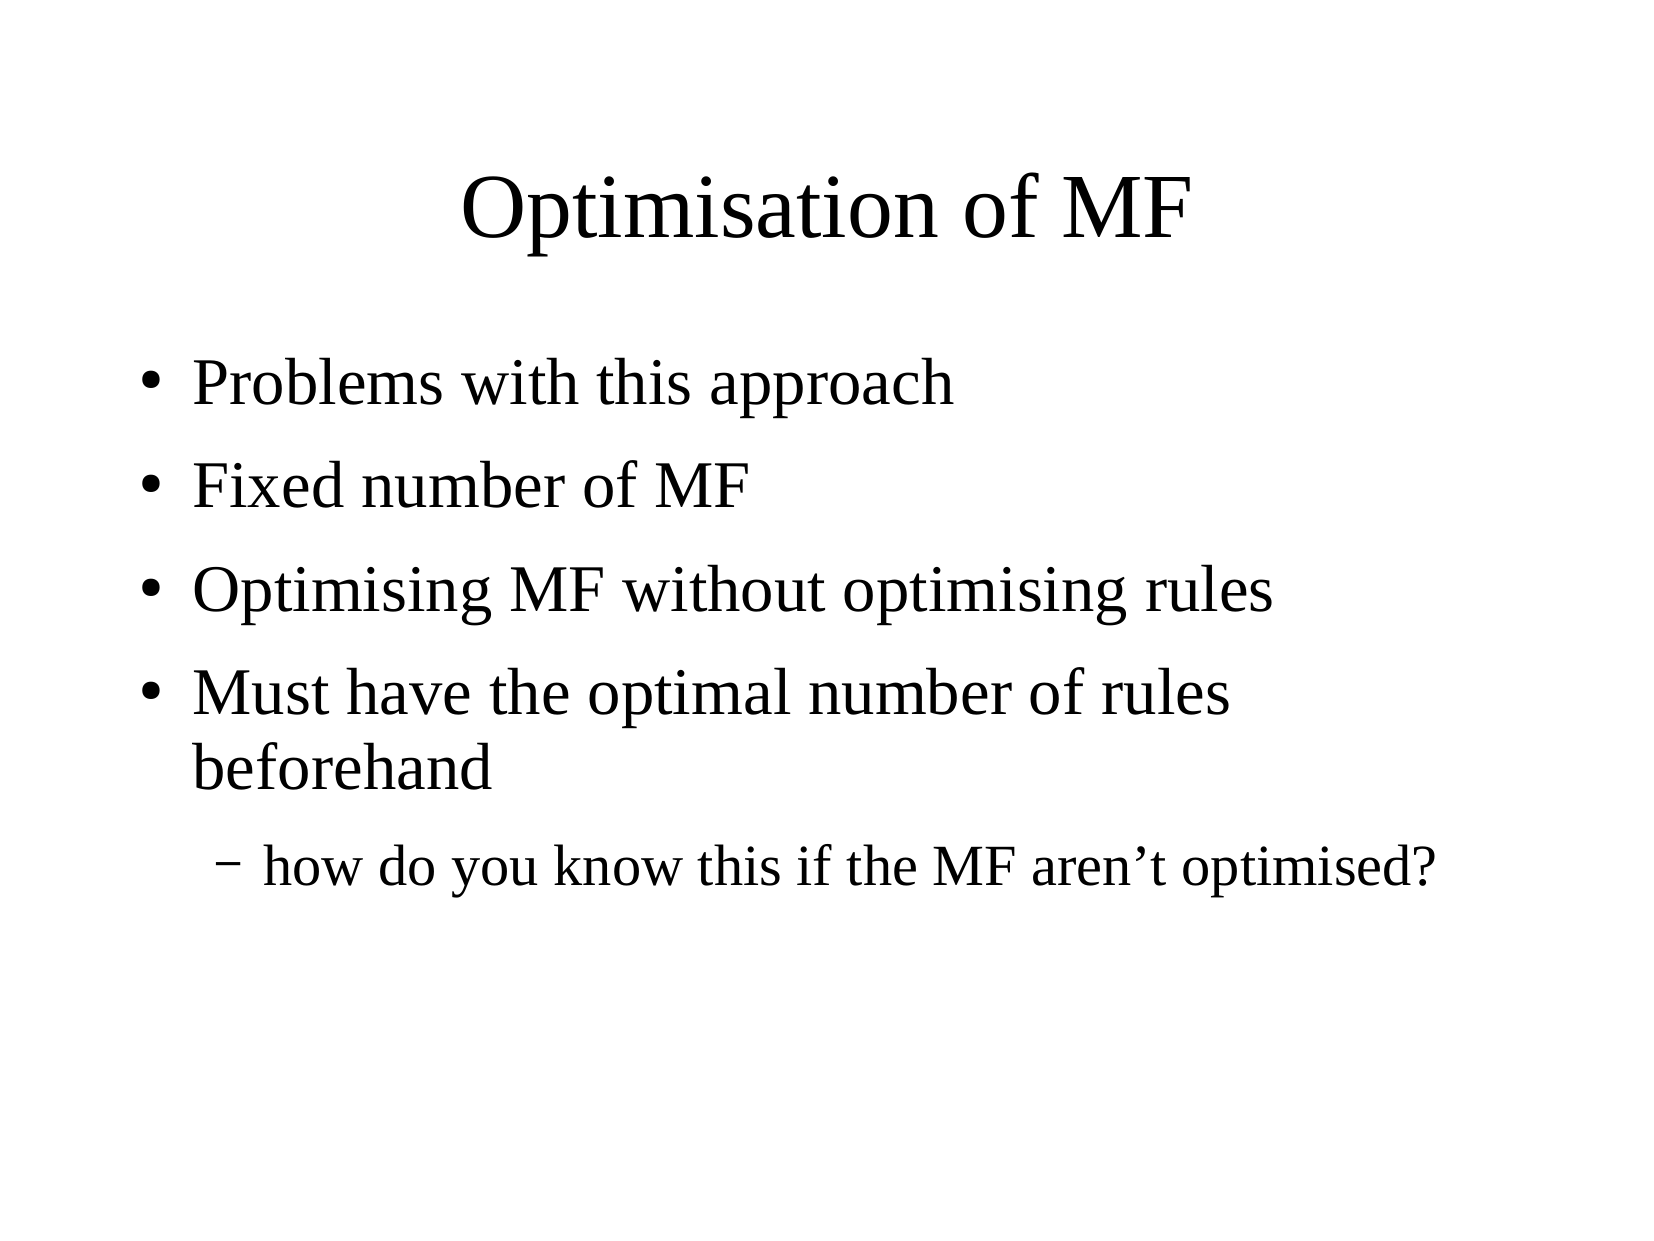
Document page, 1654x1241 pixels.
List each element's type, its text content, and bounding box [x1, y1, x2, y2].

list Problems with this approach Fixed number of MF Optimising MF without optimising rules Must have the optimal number of rules beforehand how do you know this if the MF aren’t optimised? [121, 344, 1534, 1127]
title Optimisation of MF [121, 102, 1534, 311]
